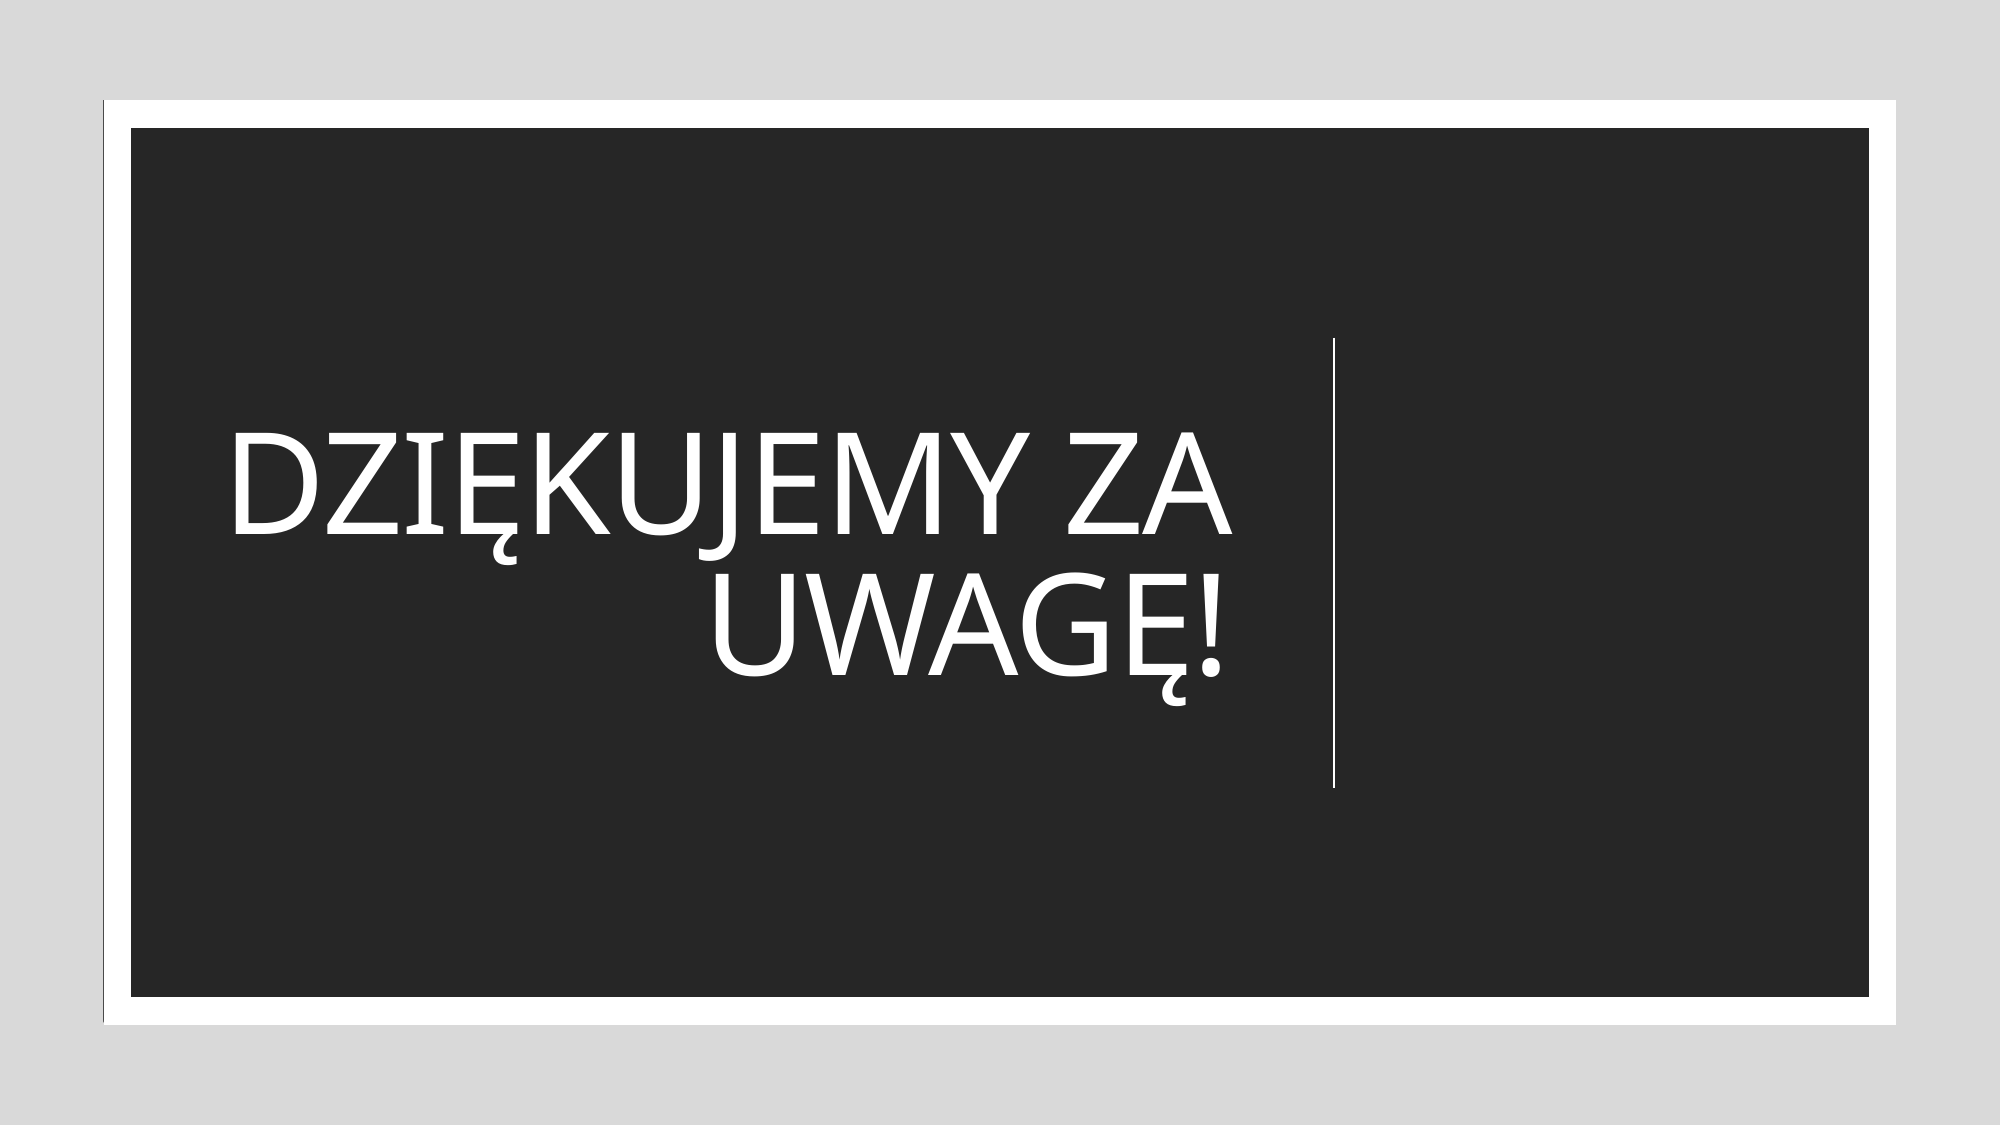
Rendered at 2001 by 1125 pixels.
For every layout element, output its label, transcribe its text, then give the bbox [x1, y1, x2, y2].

title Dziękujemy za Uwagę! [207, 208, 1281, 917]
text_box [0, 0, 2000, 1125]
